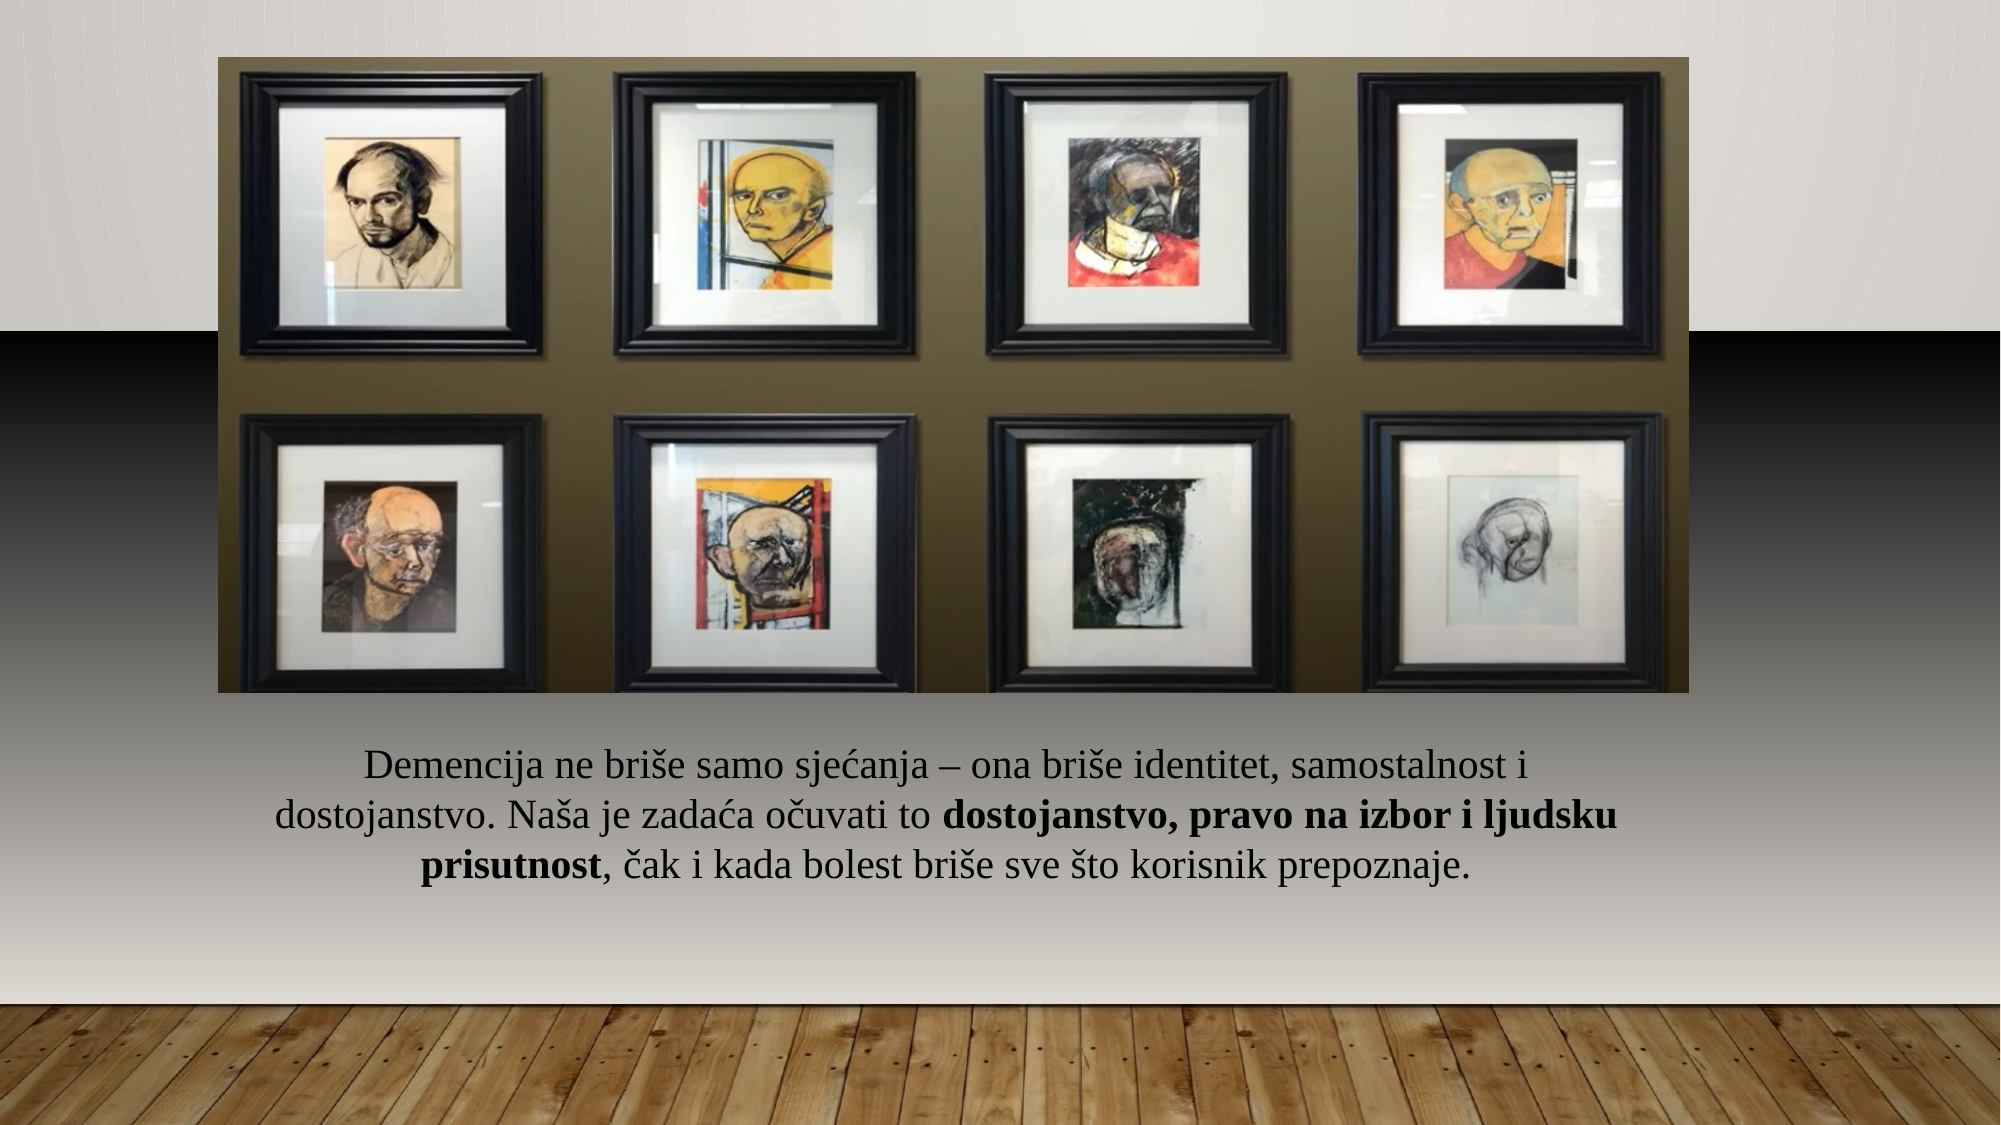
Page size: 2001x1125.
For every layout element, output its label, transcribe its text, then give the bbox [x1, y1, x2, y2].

picture [218, 57, 1689, 693]
text_box Demencija ne briše samo sjećanja – ona briše identitet, samostalnost i dostojanstvo. Naša je zadaća očuvati to dostojanstvo, pravo na izbor i ljudsku prisutnost, čak i kada bolest briše sve što korisnik prepoznaje. [259, 729, 1674, 942]
